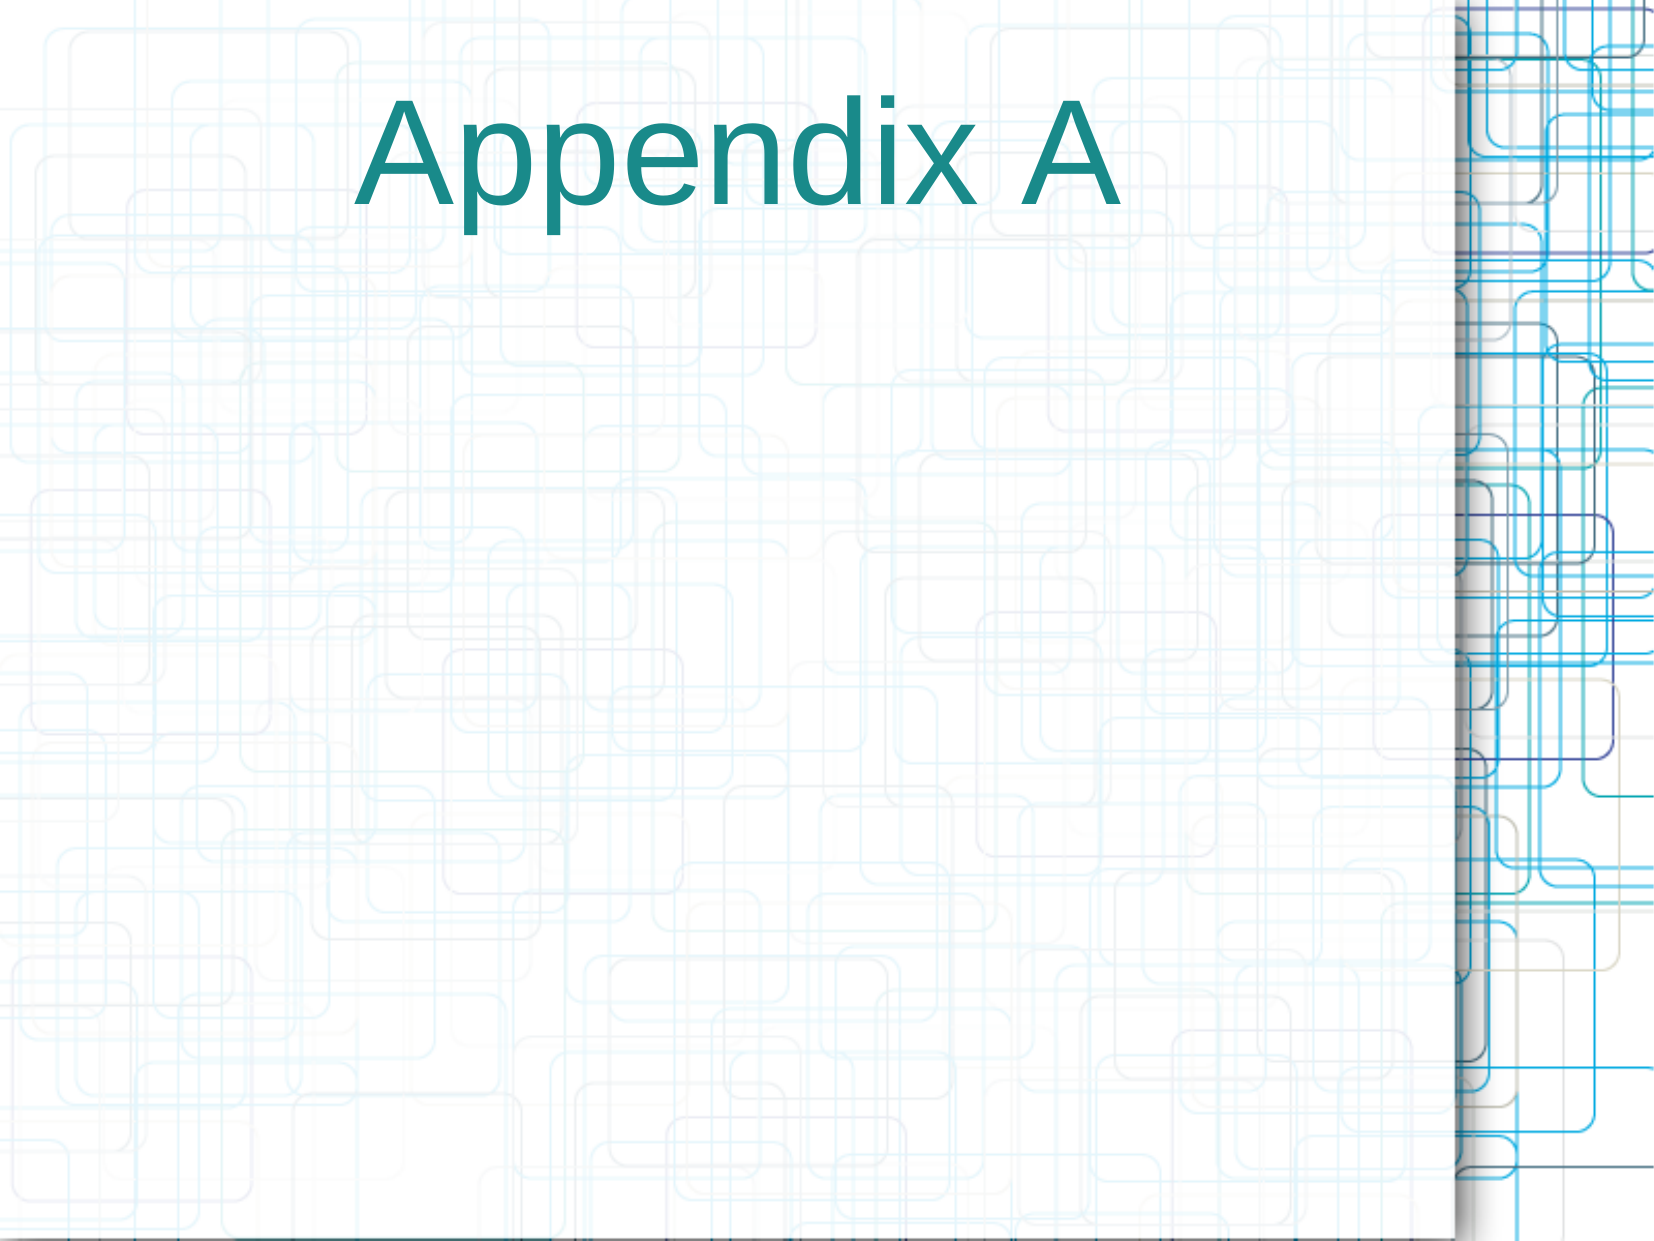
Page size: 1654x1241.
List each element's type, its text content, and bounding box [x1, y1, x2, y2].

picture [0, 0, 1654, 1241]
title Appendix A [59, 49, 1418, 257]
